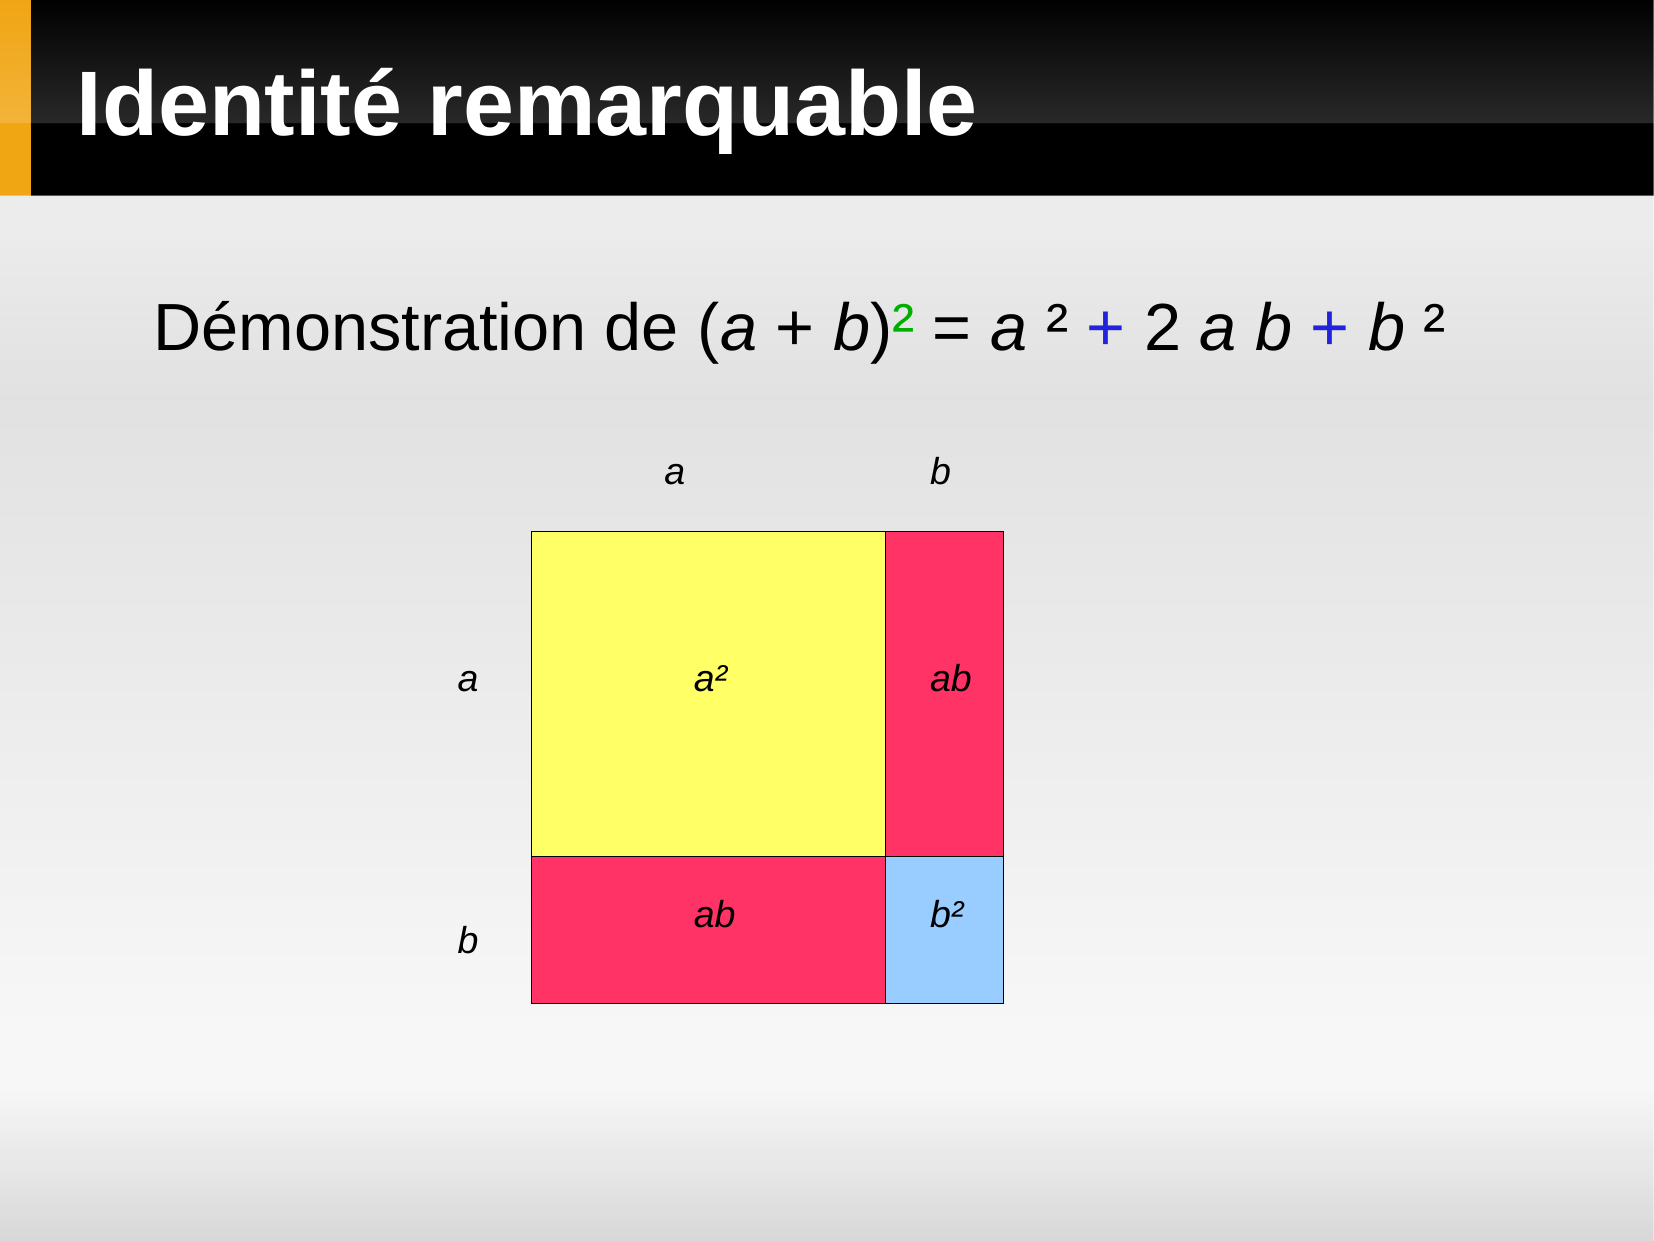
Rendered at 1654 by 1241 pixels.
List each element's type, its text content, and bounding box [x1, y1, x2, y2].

title Identité remarquable [76, 7, 1565, 200]
picture [0, 0, 1654, 1241]
text_box a [442, 649, 502, 712]
text_box b [442, 912, 532, 975]
text_box a² [679, 649, 768, 712]
text_box b [915, 442, 975, 506]
text_box a [649, 442, 739, 506]
list Démonstration de (a + b)² = a ² + 2 a b + b ² [82, 290, 1571, 1094]
text_box [531, 472, 1004, 1004]
text_box ab [915, 649, 1004, 712]
text_box ab [679, 885, 768, 949]
text_box b² [915, 885, 1004, 949]
